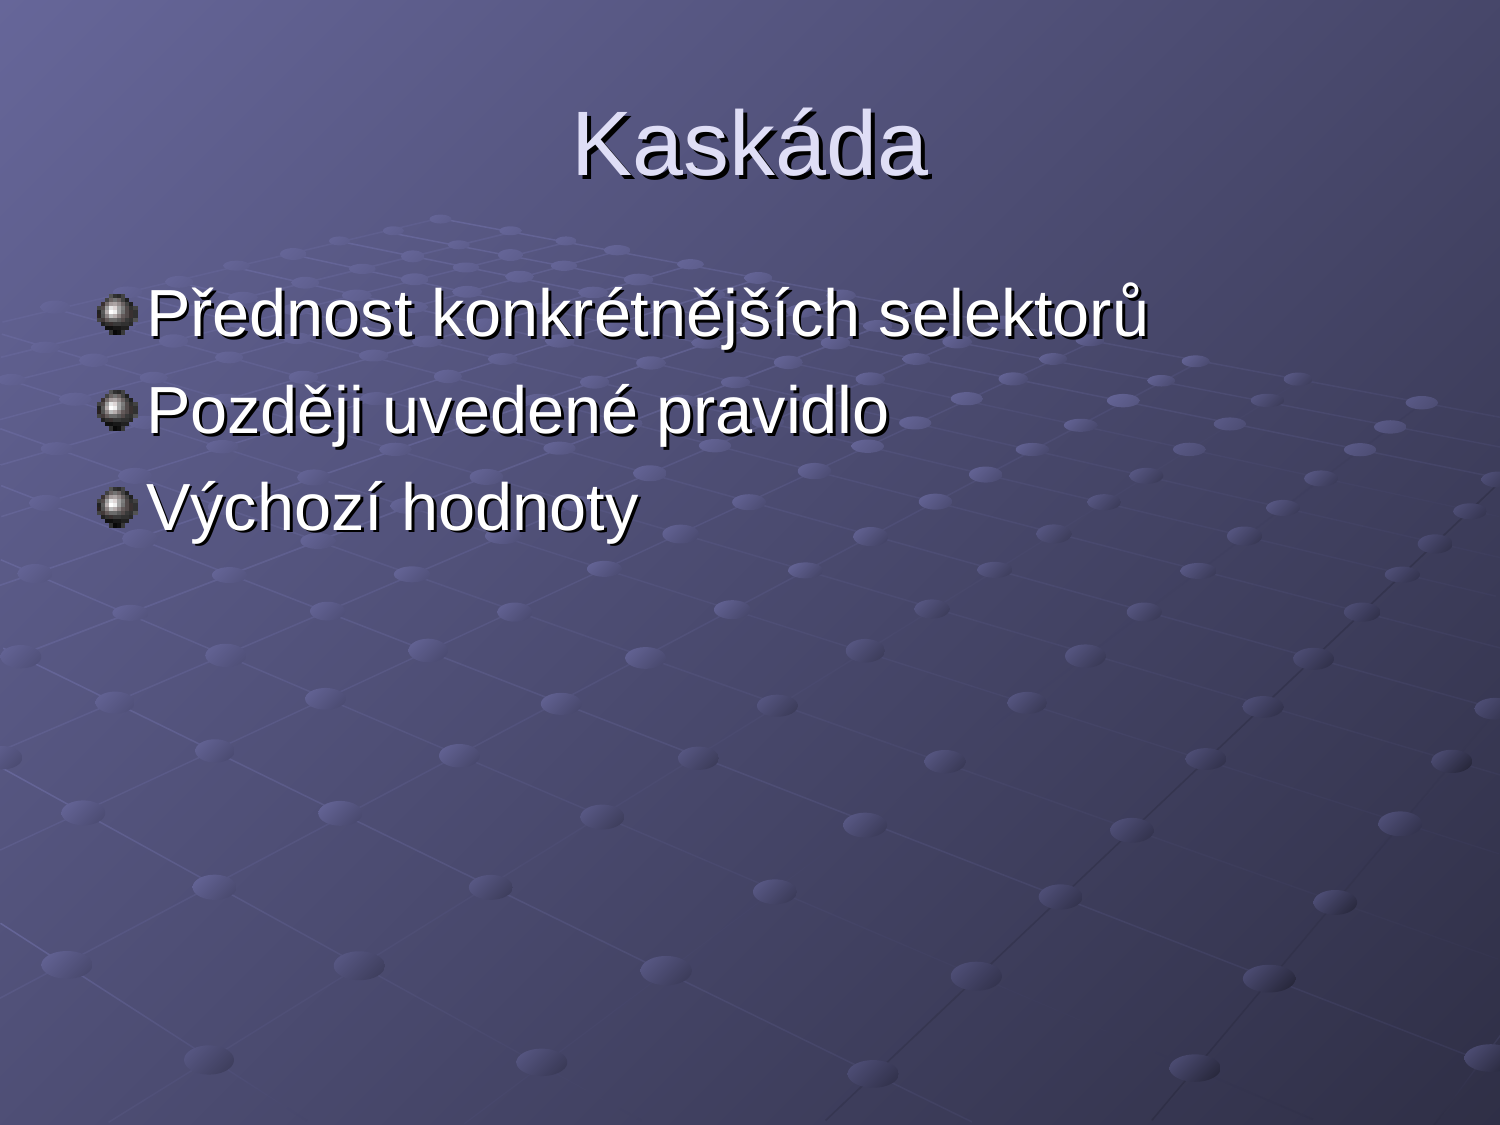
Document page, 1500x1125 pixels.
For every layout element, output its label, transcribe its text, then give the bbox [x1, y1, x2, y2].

title Kaskáda [75, 45, 1426, 233]
list Přednost konkrétnějších selektorů Později uvedené pravidlo Výchozí hodnoty [75, 262, 1426, 1007]
